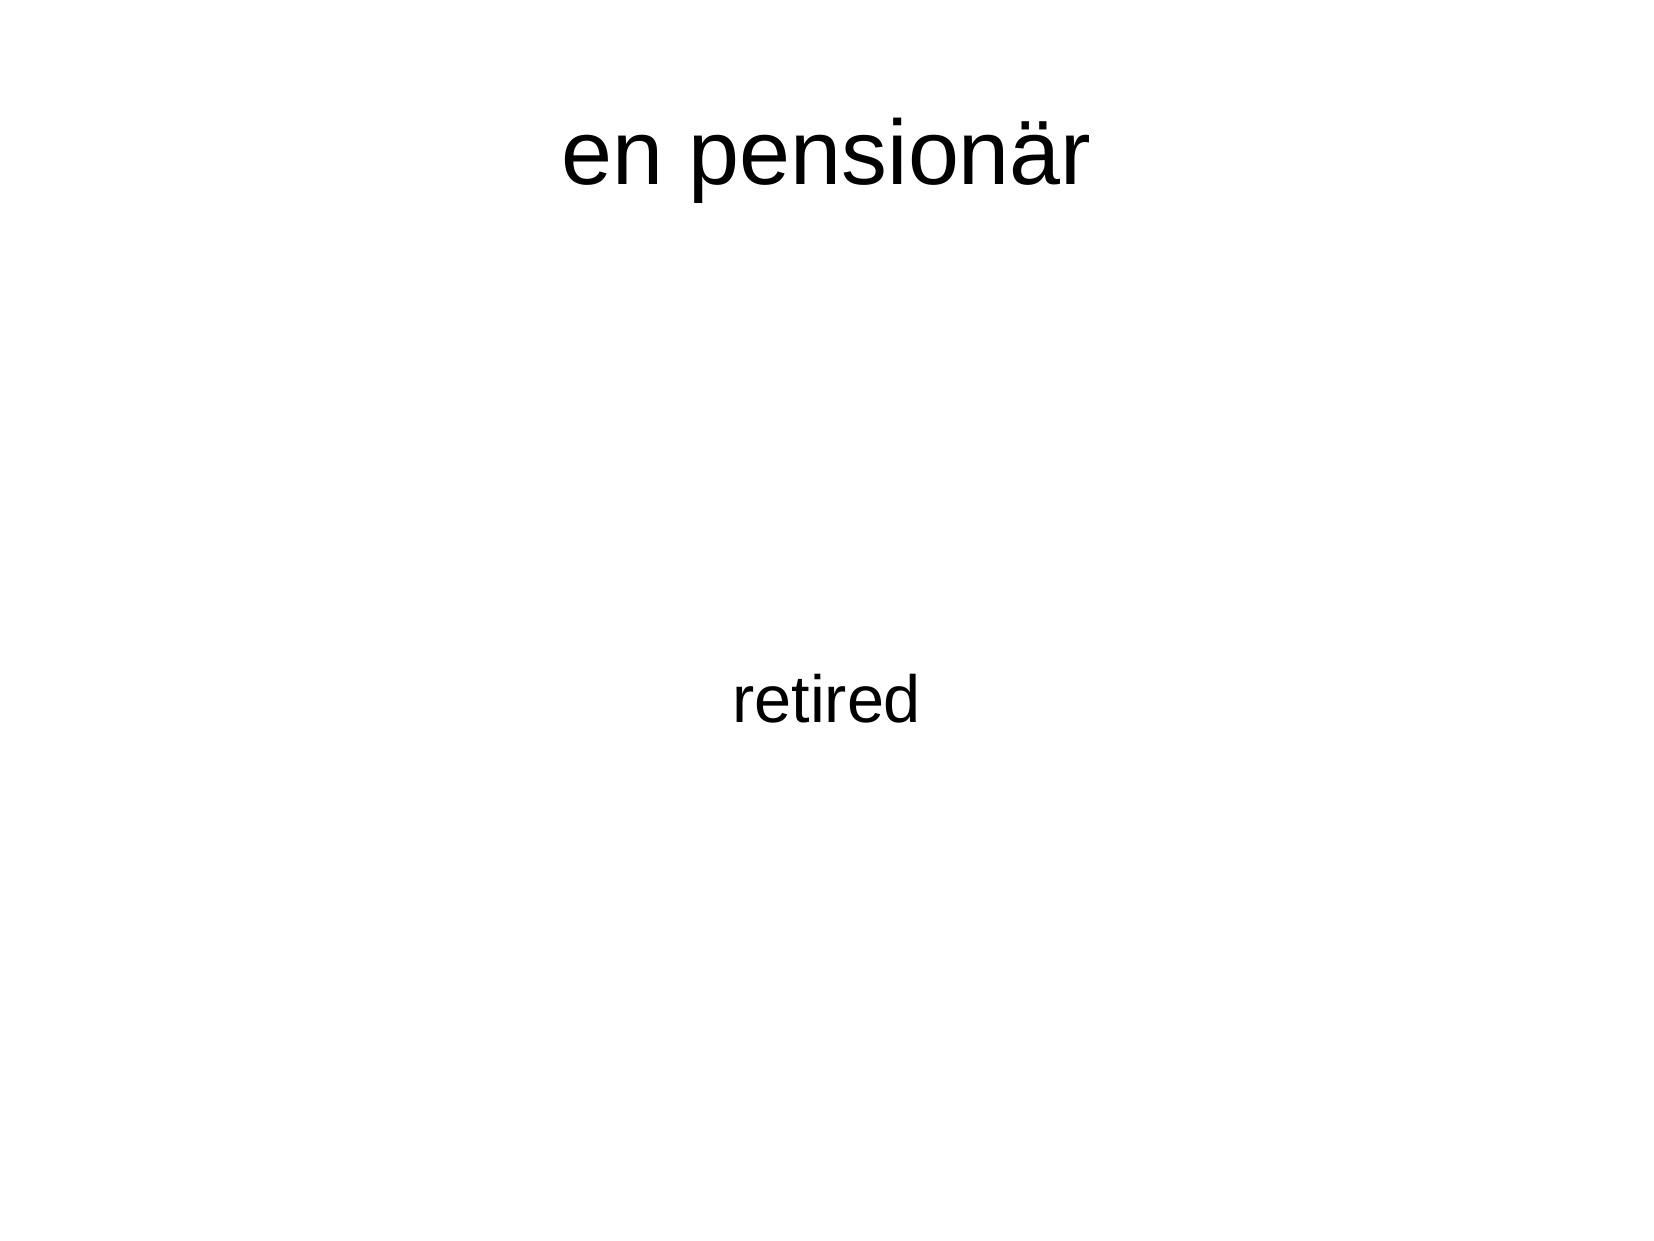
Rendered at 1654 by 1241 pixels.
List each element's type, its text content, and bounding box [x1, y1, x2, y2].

title en pensionär [82, 56, 1571, 250]
subtitle retired [82, 297, 1571, 1102]
